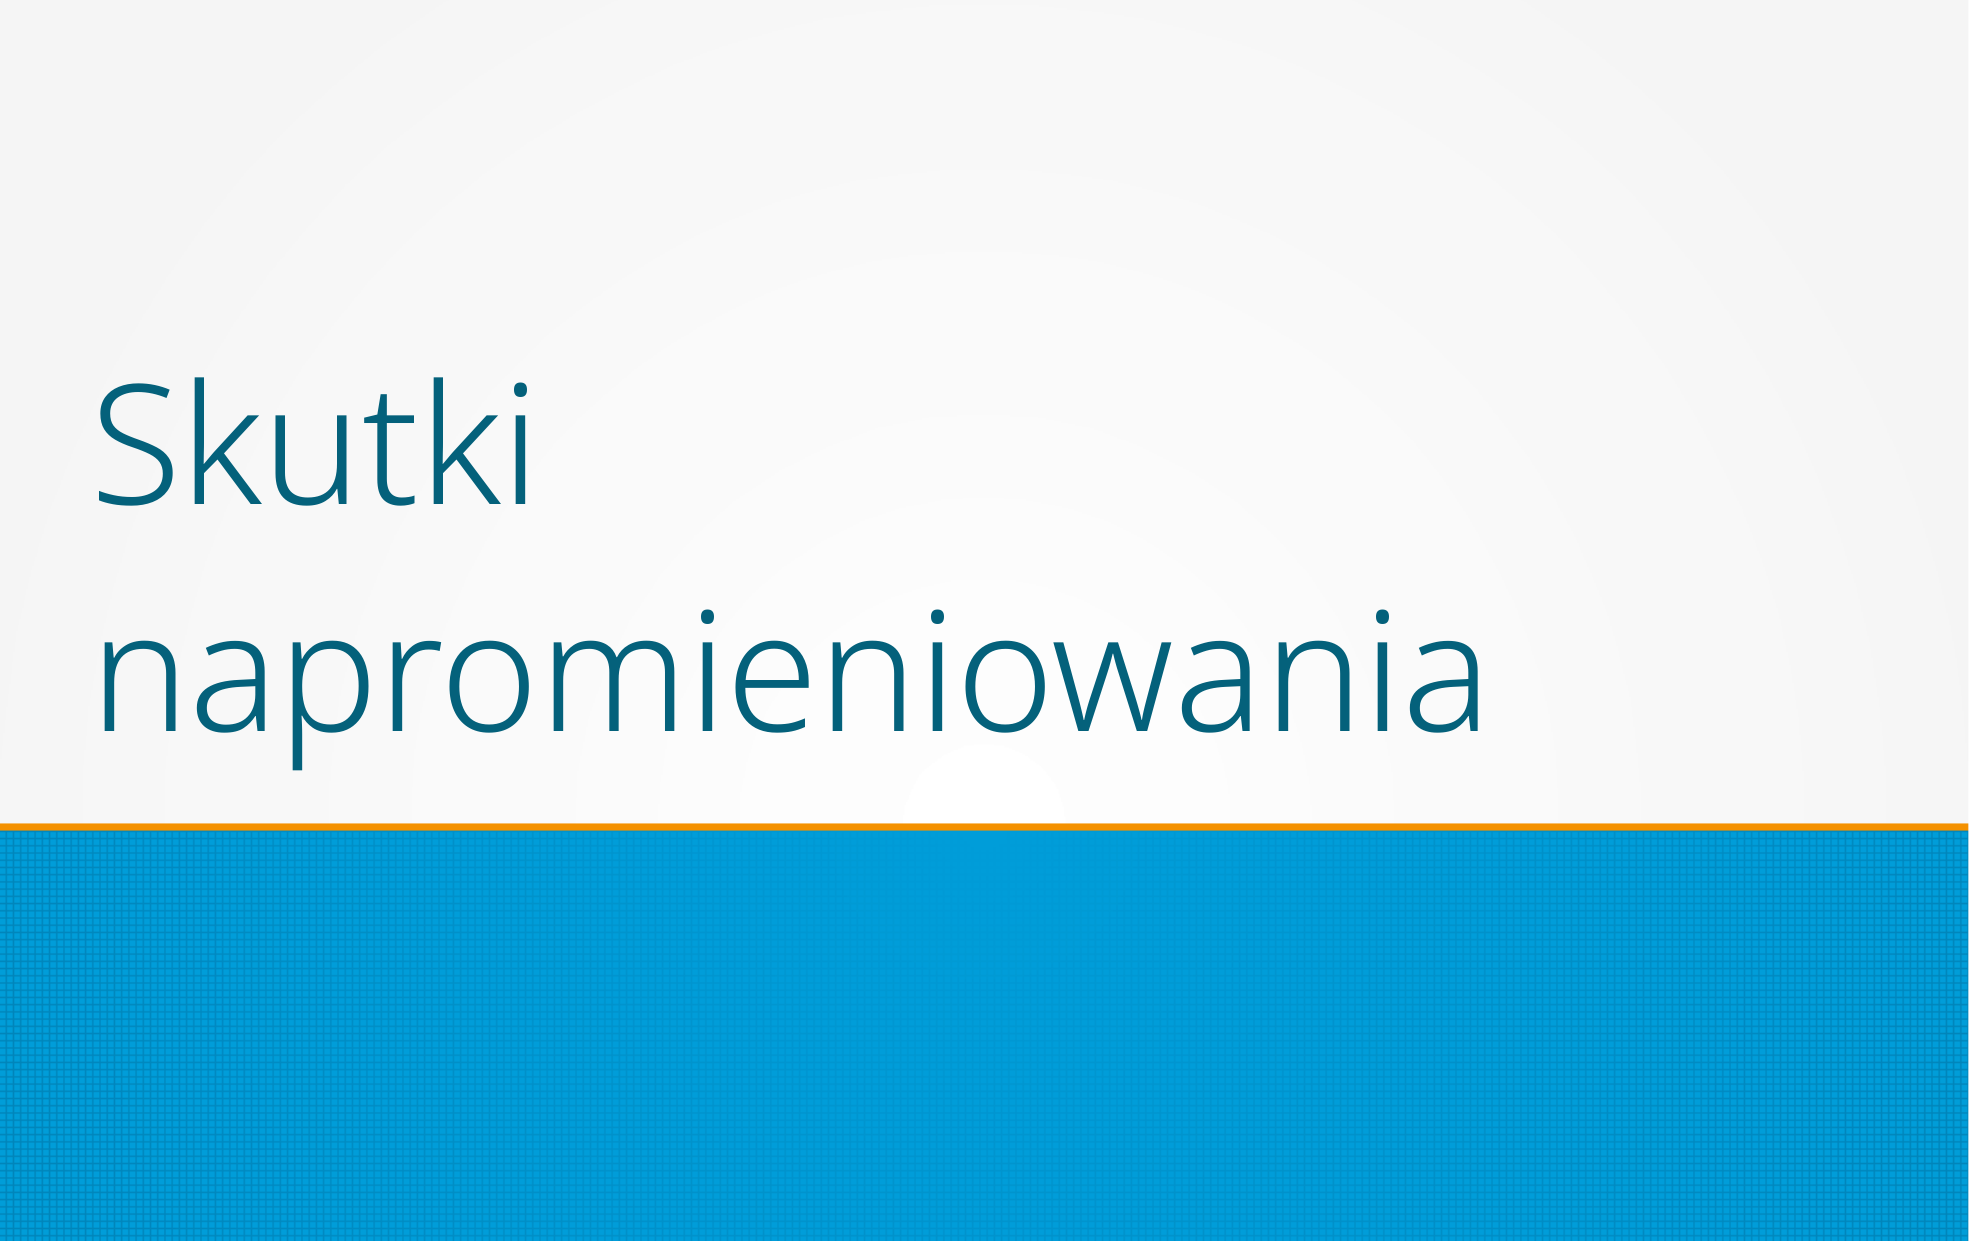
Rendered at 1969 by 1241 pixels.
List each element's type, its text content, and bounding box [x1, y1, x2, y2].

title Skutki napromieniowania [90, 49, 1862, 781]
picture [0, 0, 1969, 830]
